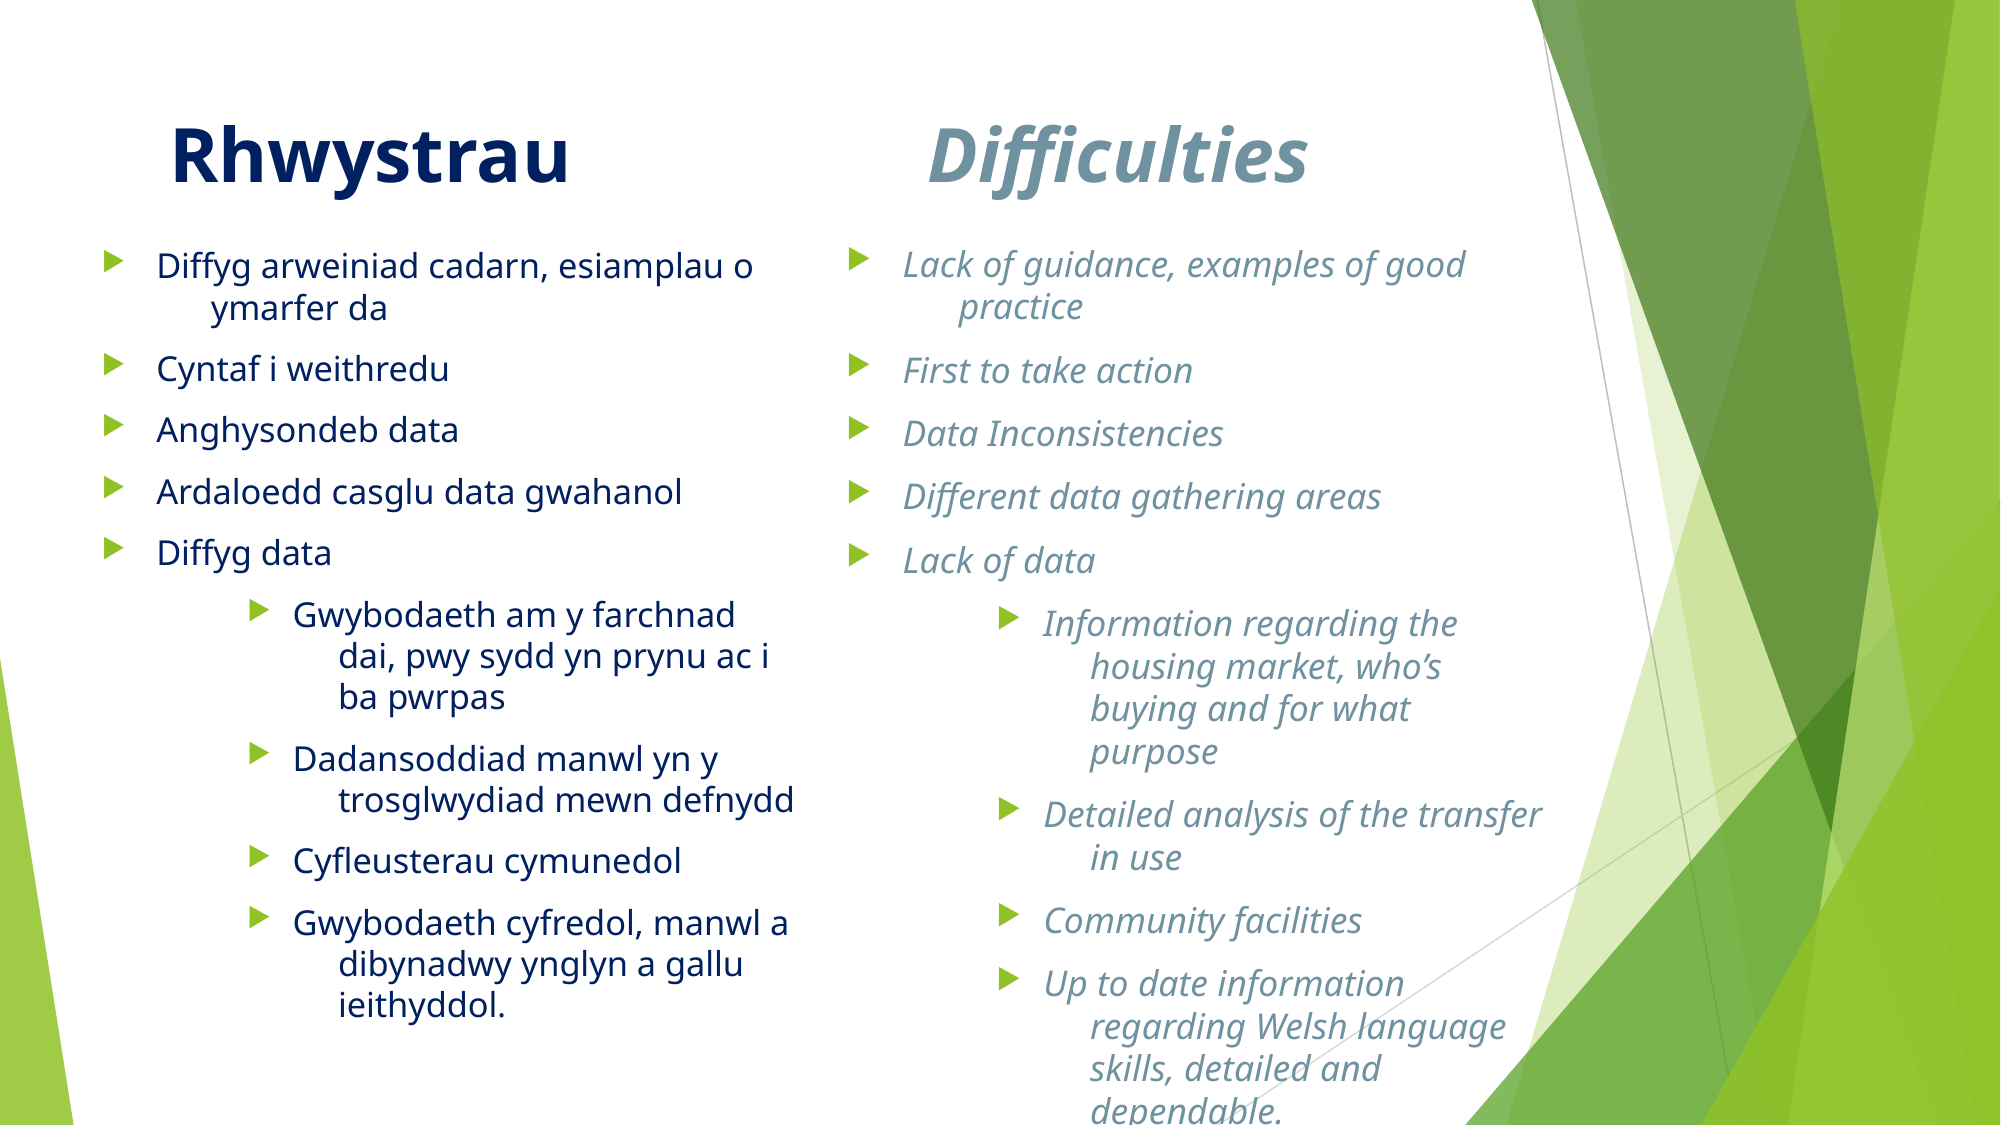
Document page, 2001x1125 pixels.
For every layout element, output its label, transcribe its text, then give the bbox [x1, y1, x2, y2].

text_box Rhwystrau [154, 99, 804, 262]
list Diffyg arweiniad cadarn, esiamplau o ymarfer da Cyntaf i weithredu Anghysondeb data Ardaloedd casglu data gwahanol Diffyg data Gwybodaeth am y farchnad dai, pwy sydd yn prynu ac i ba pwrpas Dadansoddiad manwl yn y trosglwydiad mewn defnydd Cyfleusterau cymunedol Gwybodaeth cyfredol, manwl a dibynadwy ynglyn a gallu ieithyddol. [86, 236, 818, 1055]
title Difficulties [912, 99, 1563, 234]
text_box Lack of guidance, examples of good practice First to take action Data Inconsistencies Different data gathering areas Lack of data Information regarding the housing market, who’s buying and for what purpose Detailed analysis of the transfer in use Community facilities Up to date information regarding Welsh language skills, detailed and dependable. [831, 234, 1563, 964]
